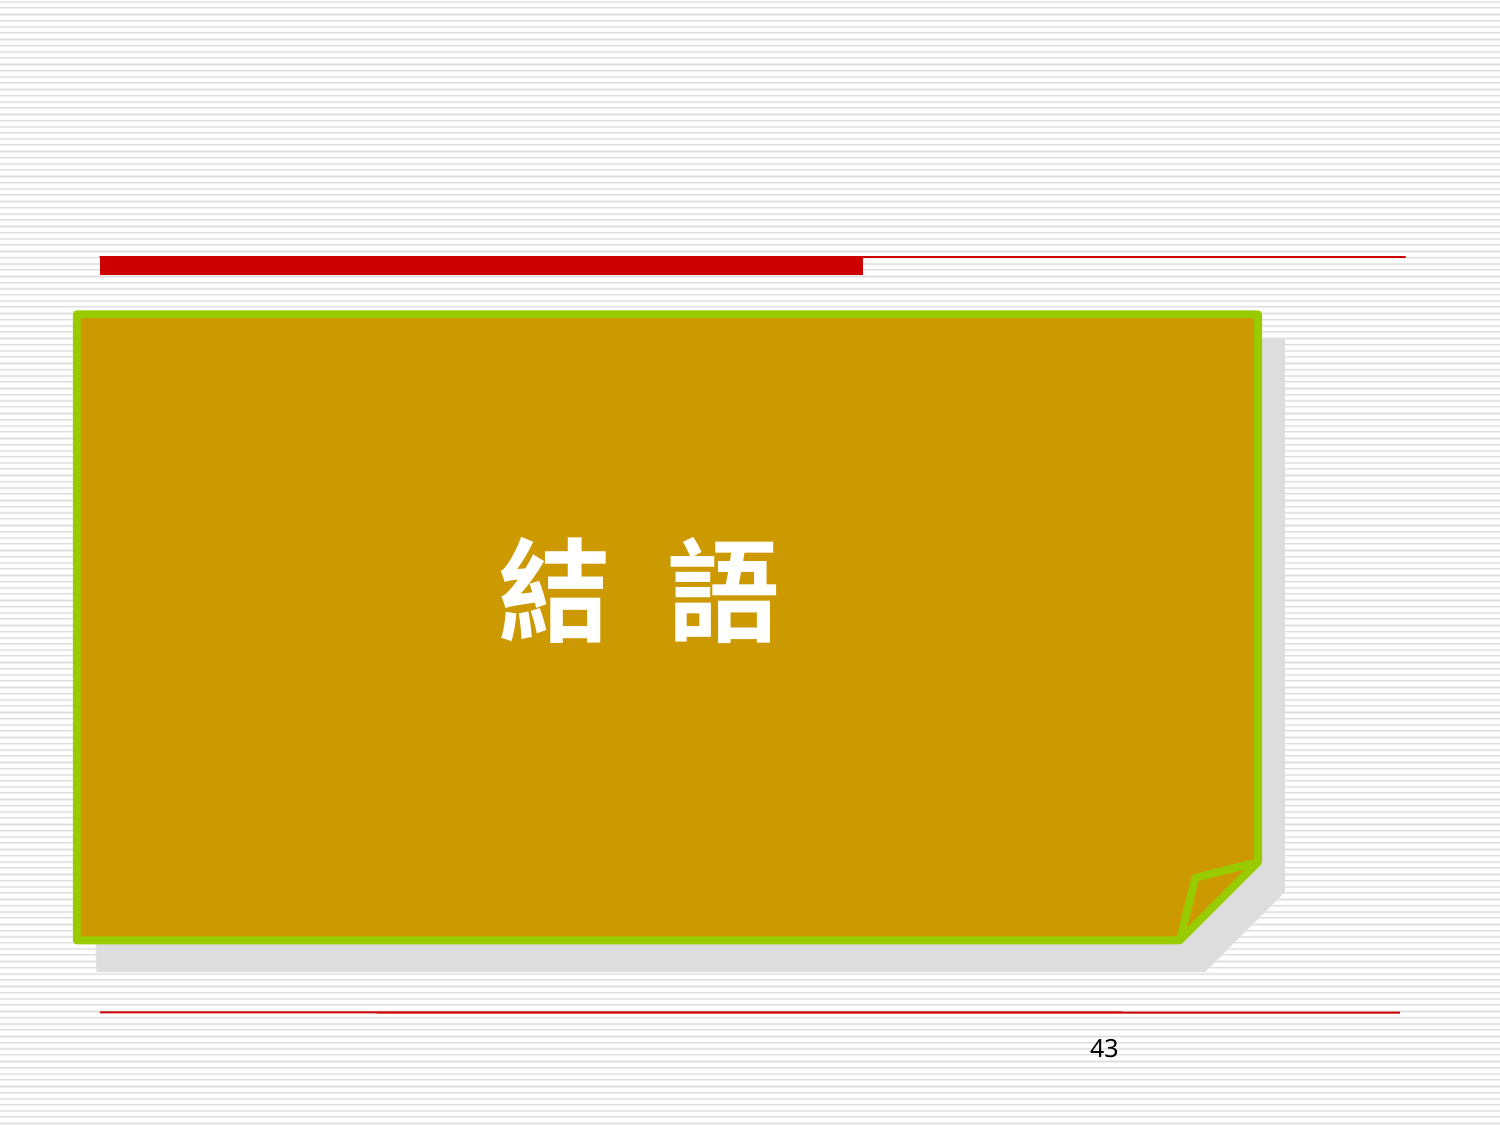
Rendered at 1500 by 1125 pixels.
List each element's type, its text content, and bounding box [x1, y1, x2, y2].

text_box 結 語 [76, 314, 1259, 941]
text_box [1074, 1024, 1400, 1103]
